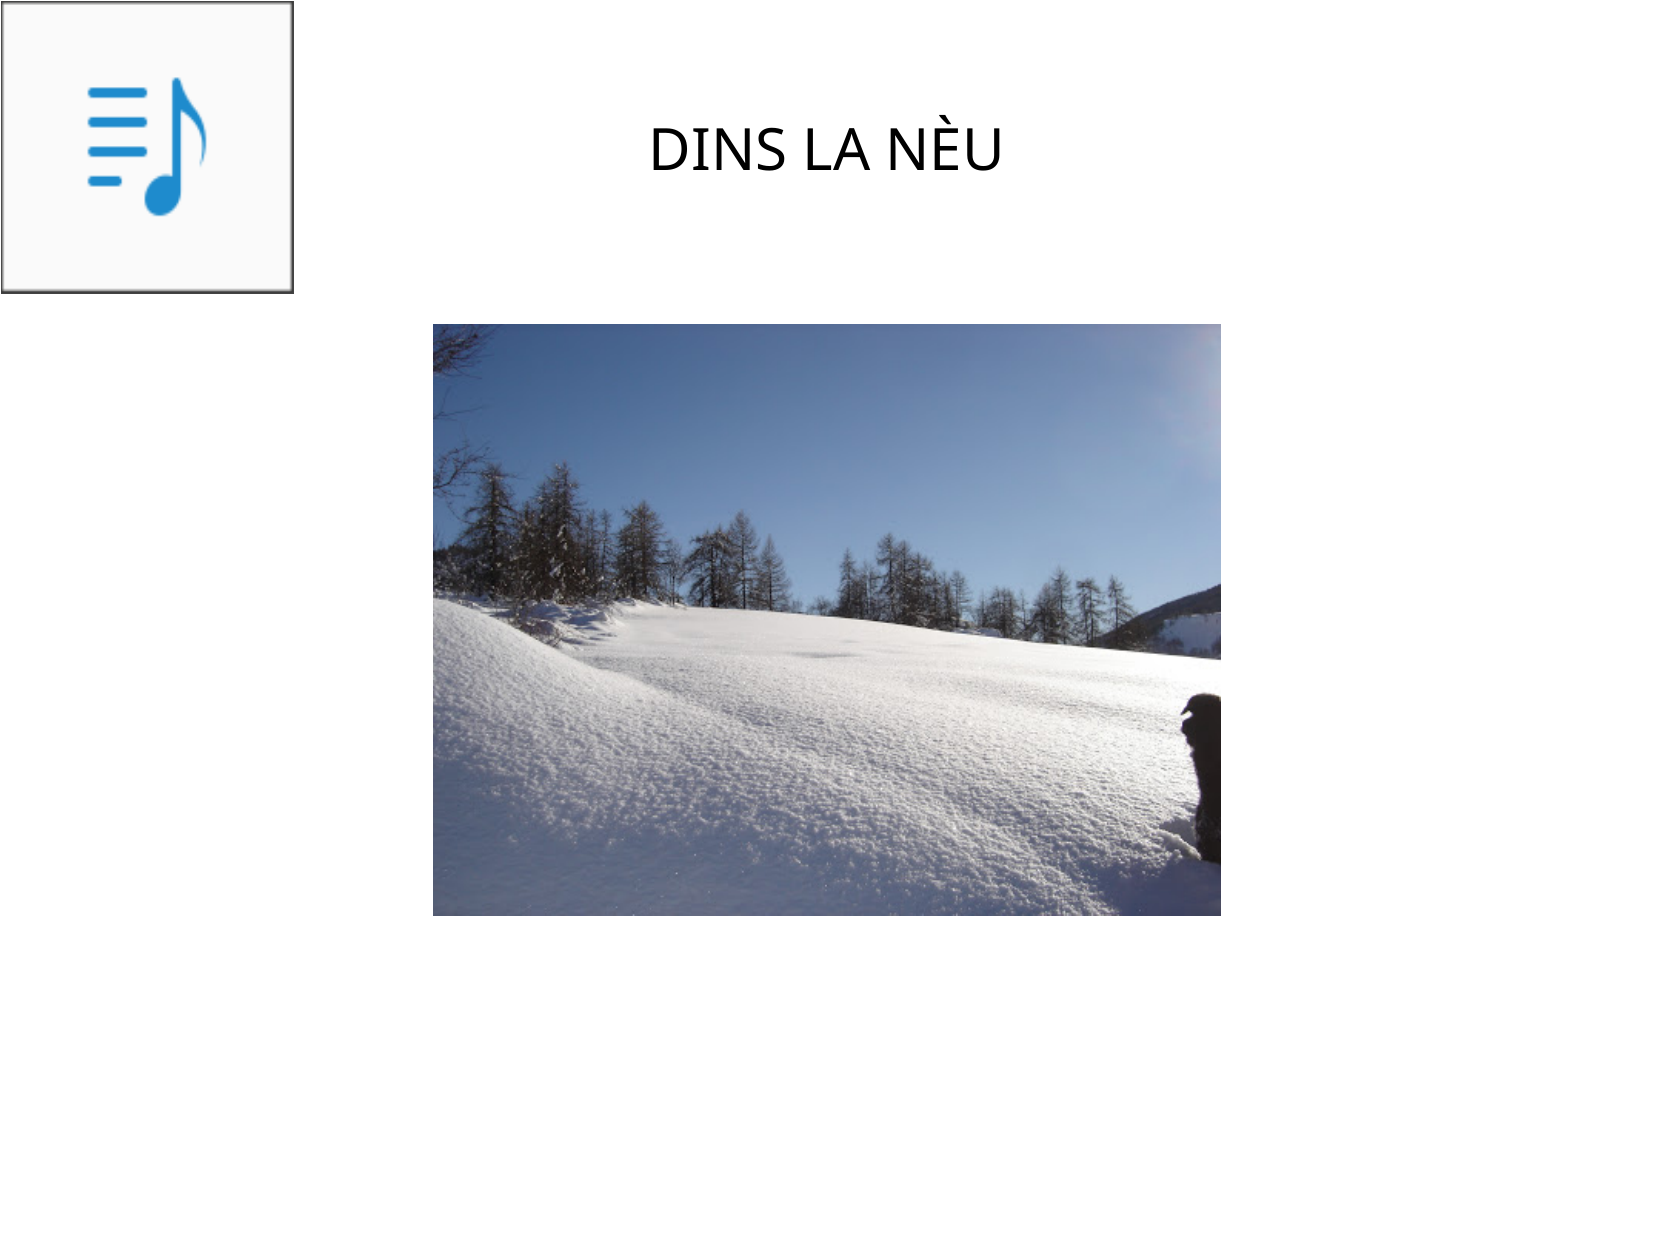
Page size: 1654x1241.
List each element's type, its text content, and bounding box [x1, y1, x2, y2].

text_box DINS LA NÈU [0, 0, 1654, 296]
picture [433, 324, 1221, 916]
